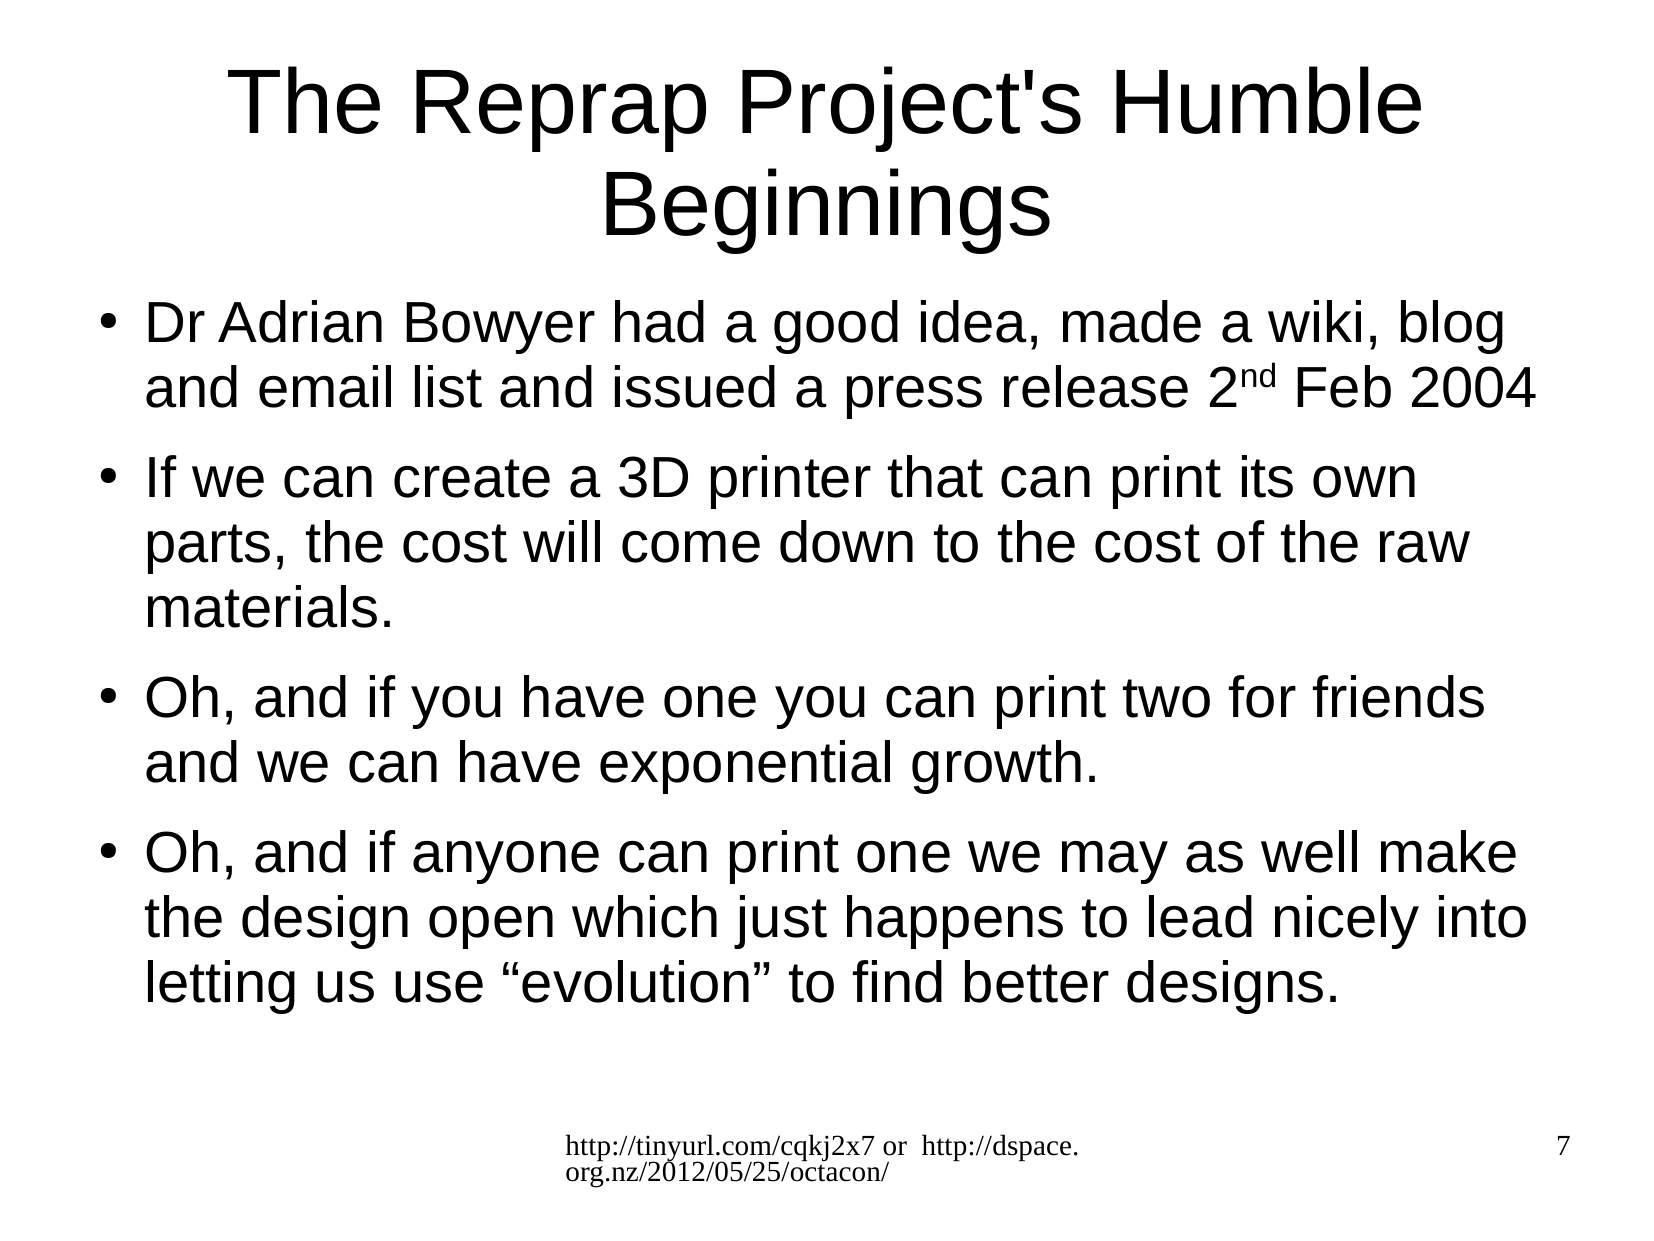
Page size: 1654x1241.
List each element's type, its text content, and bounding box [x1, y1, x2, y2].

title The Reprap Project's Humble Beginnings [82, 49, 1571, 257]
list Dr Adrian Bowyer had a good idea, made a wiki, blog and email list and issued a press release 2nd Feb 2004 If we can create a 3D printer that can print its own parts, the cost will come down to the cost of the raw materials. Oh, and if you have one you can print two for friends and we can have exponential growth. Oh, and if anyone can print one we may as well make the design open which just happens to lead nicely into letting us use “evolution” to find better designs. [82, 290, 1571, 1109]
